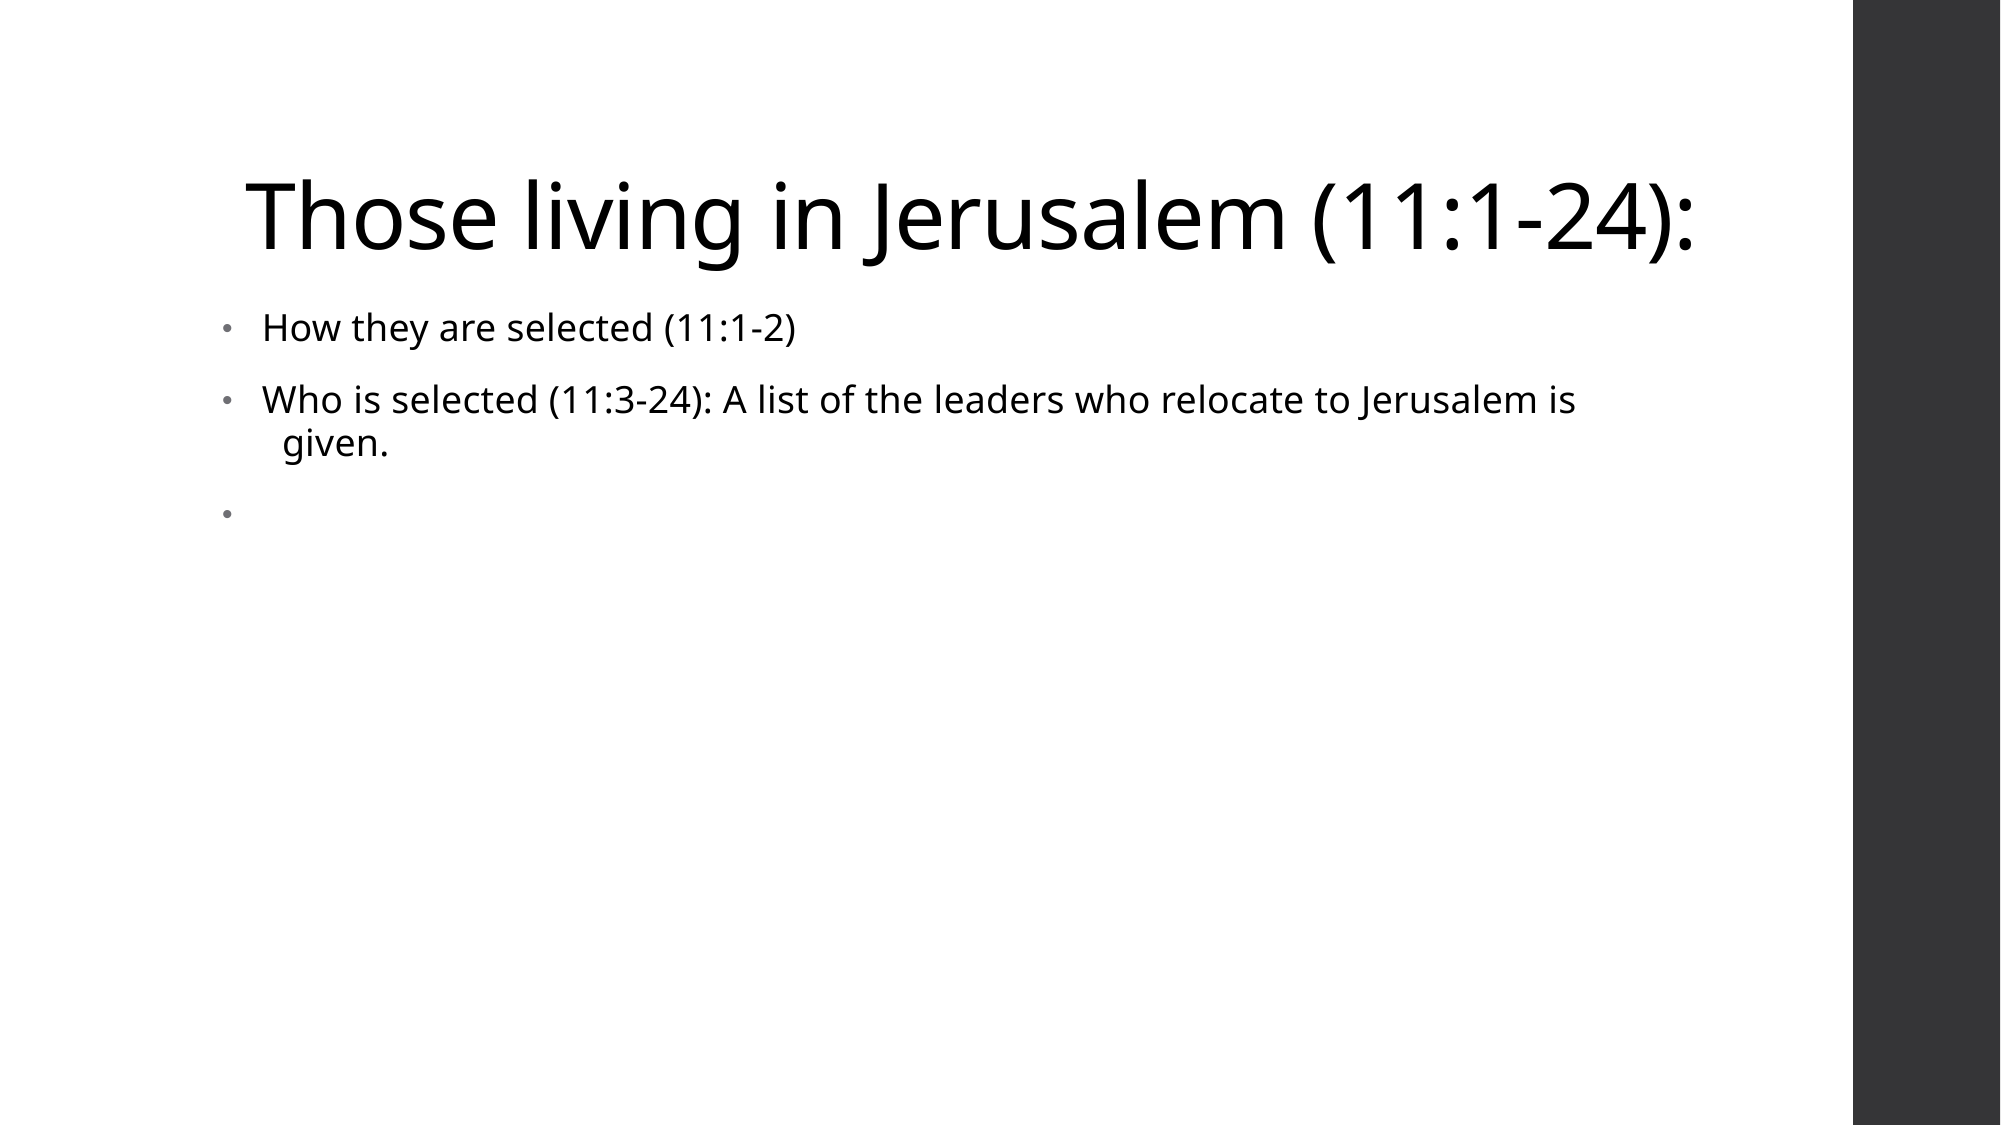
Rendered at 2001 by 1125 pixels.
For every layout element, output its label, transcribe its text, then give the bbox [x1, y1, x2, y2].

title Those living in Jerusalem (11:1-24): [206, 60, 1797, 278]
list How they are selected (11:1-2) Who is selected (11:3-24): A list of the leaders who relocate to Jerusalem is given. [206, 299, 1617, 1014]
